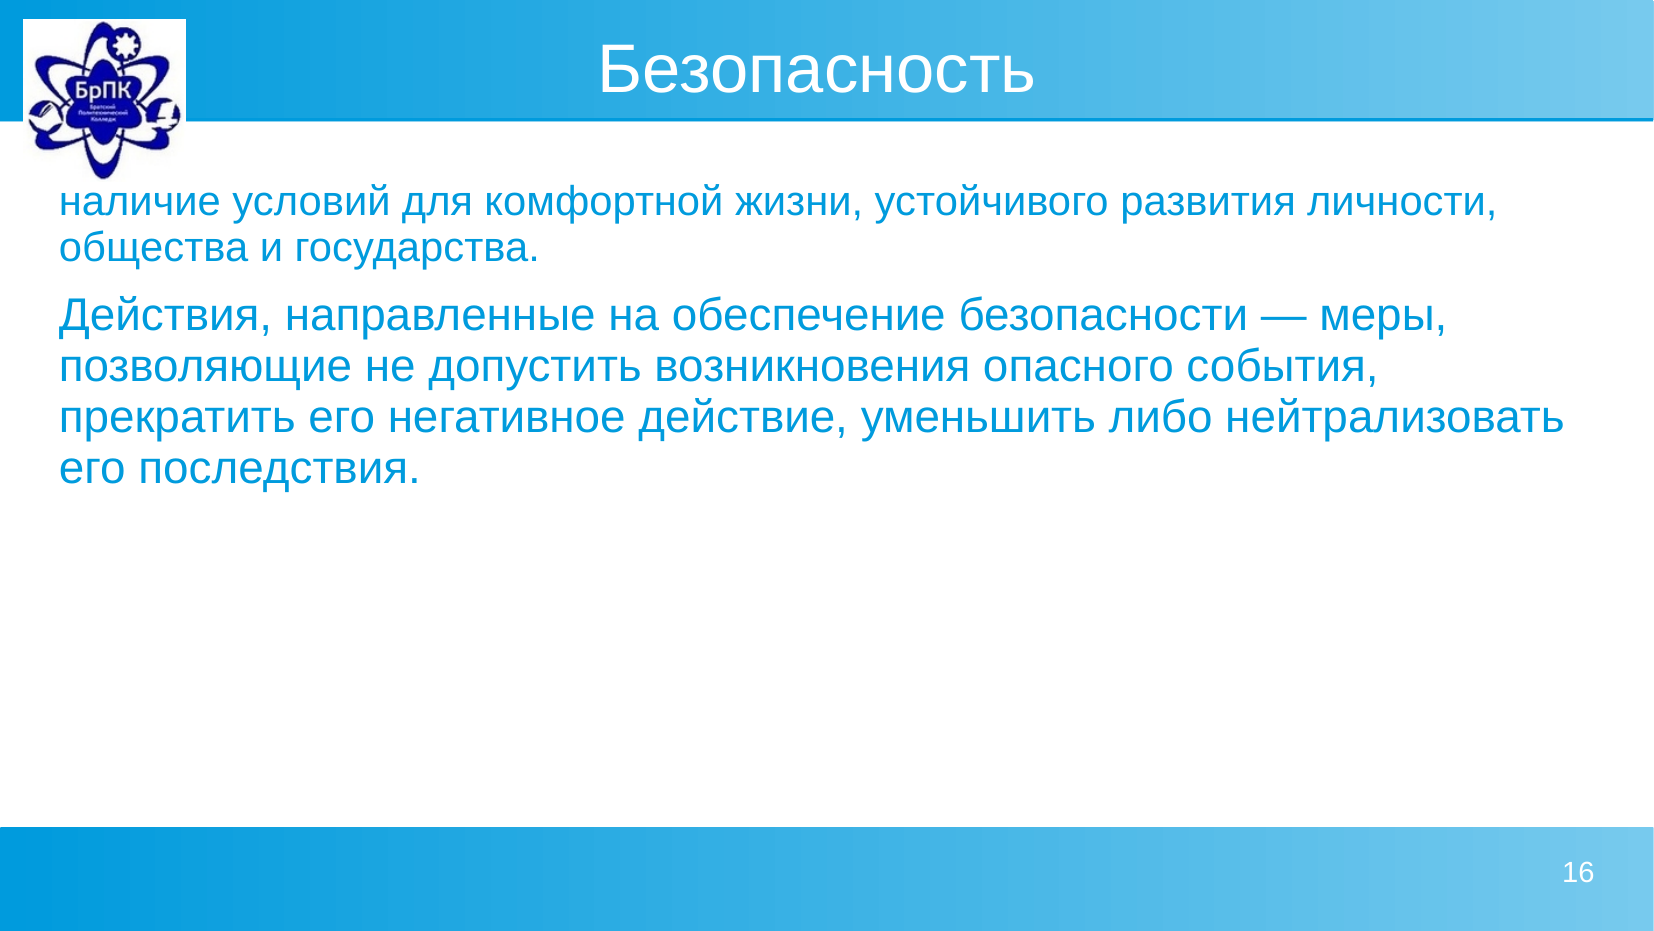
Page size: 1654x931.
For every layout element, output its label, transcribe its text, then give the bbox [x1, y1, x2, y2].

picture [23, 20, 186, 182]
title Безопасность [186, 29, 1595, 108]
list наличие условий для комфортной жизни, устойчивого развития личности, общества и государства. Действия, направленные на обеспечение безопасности — меры, позволяющие не допустить возникновения опасного события, прекратить его негативное действие, уменьшить либо нейтрализовать его последствия. [59, 177, 1595, 768]
